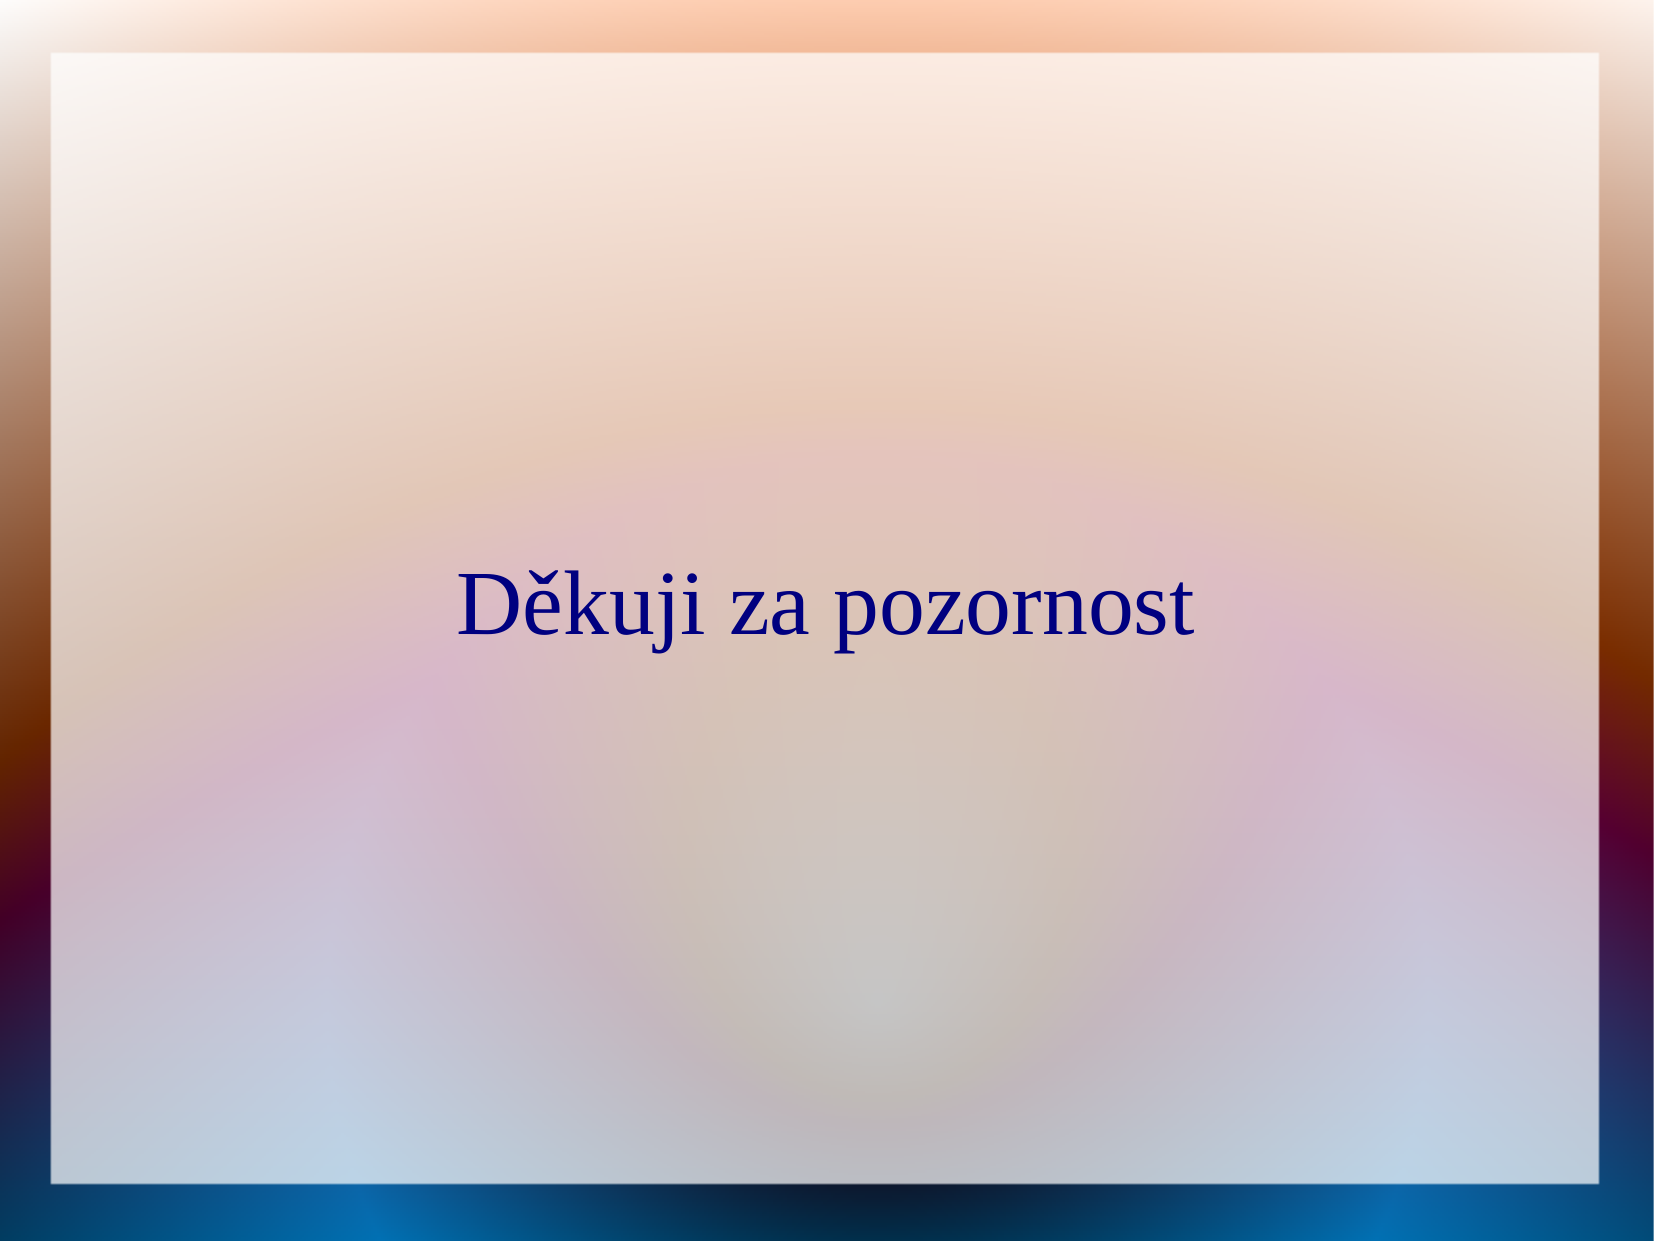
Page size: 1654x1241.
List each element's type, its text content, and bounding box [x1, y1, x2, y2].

title Děkuji za pozornost [82, 55, 1571, 1152]
picture [0, 0, 1654, 1241]
